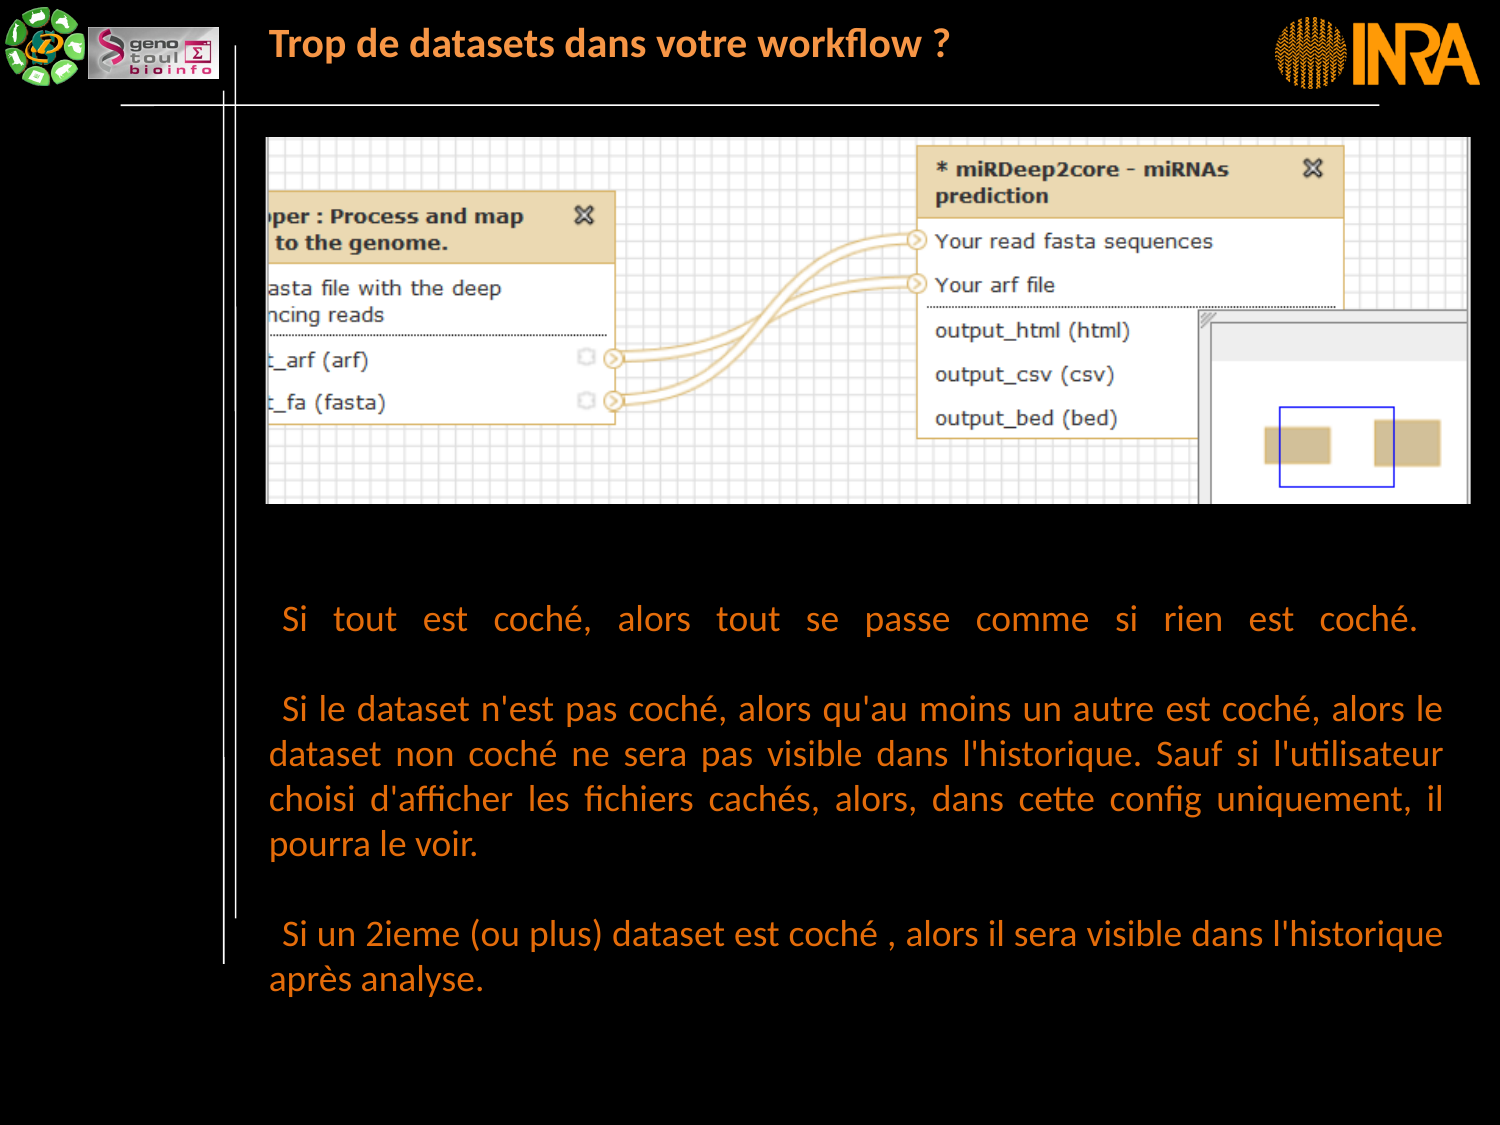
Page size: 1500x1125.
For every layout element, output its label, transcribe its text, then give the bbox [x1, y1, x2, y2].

picture [265, 137, 1471, 504]
text_box Si tout est coché, alors tout se passe comme si rien est coché. Si le dataset n'est pas coché, alors qu'au moins un autre est coché, alors le dataset non coché ne sera pas visible dans l'historique. Sauf si l'utilisateur choisi d'afficher les fichiers cachés, alors, dans cette config uniquement, il pourra le voir. Si un 2ieme (ou plus) dataset est coché , alors il sera visible dans l'historique après analyse. [254, 586, 1482, 1051]
text_box Trop de datasets dans votre workflow ? [253, 19, 1270, 86]
